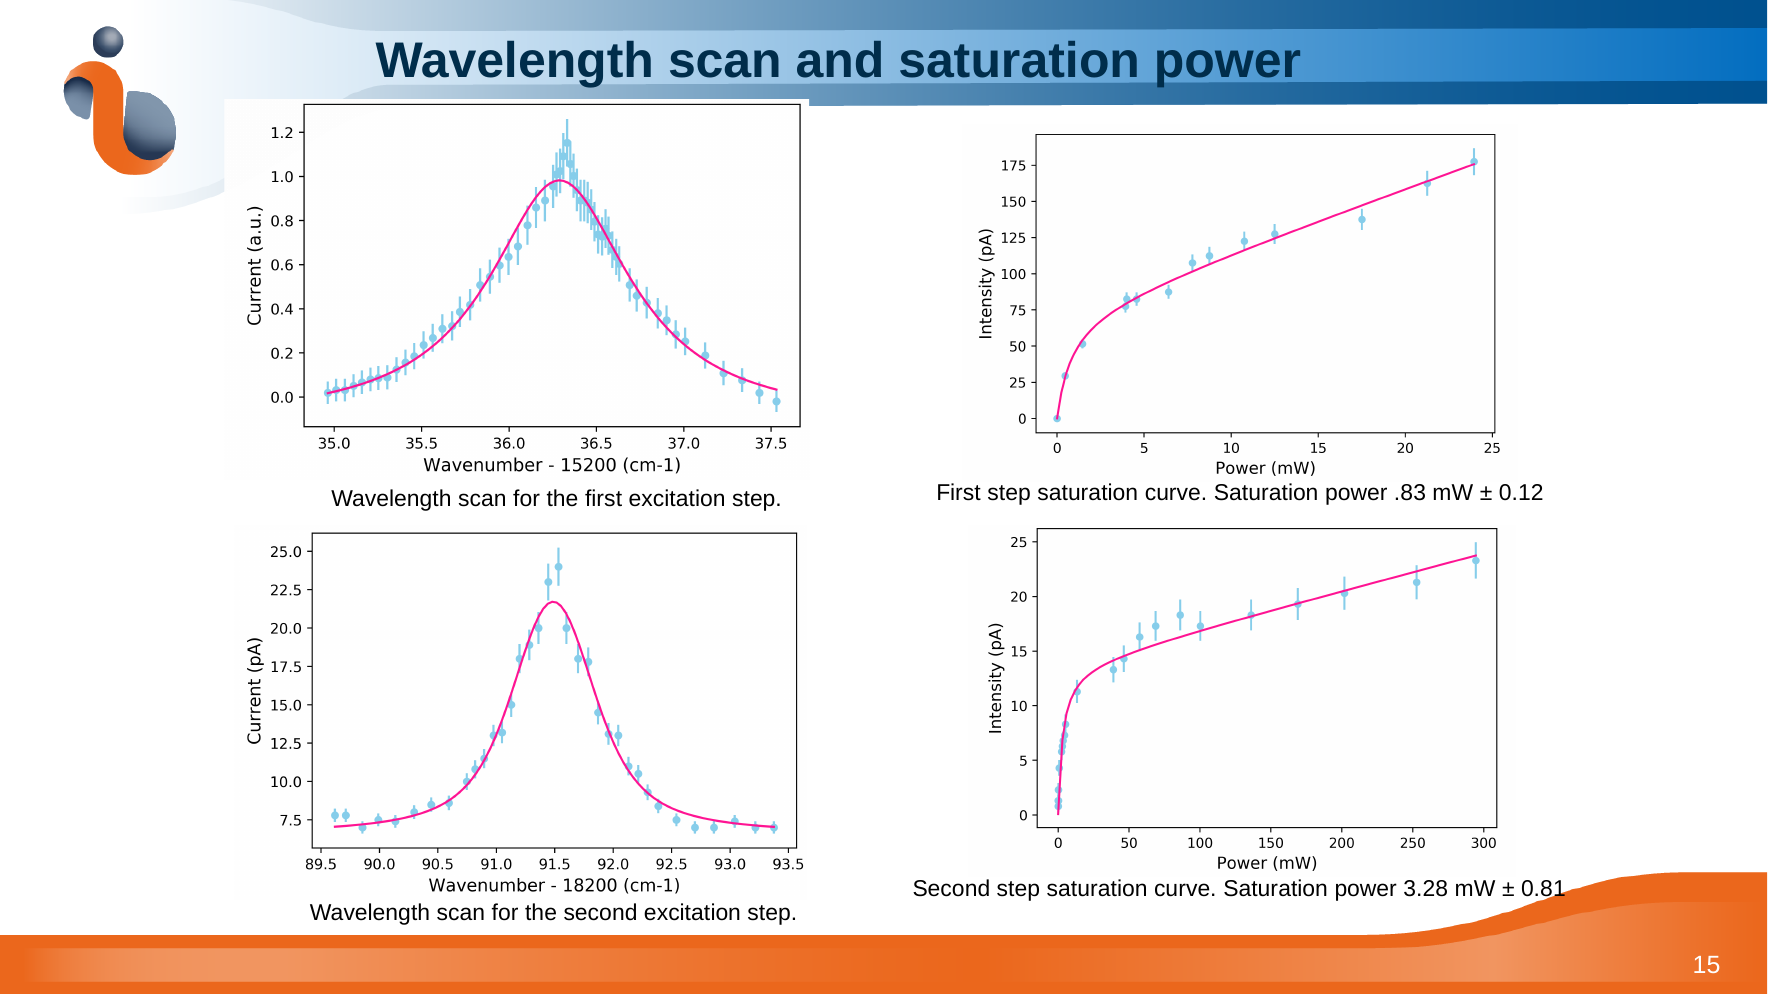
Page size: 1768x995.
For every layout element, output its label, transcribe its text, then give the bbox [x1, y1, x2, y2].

picture [0, 0, 1768, 994]
text_box Wavelength scan for the first excitation step. [316, 478, 916, 544]
text_box First step saturation curve. Saturation power .83 mW ± 0.12 [921, 472, 1560, 538]
text_box Wavelength scan for the second excitation step. [295, 891, 894, 957]
text_box Second step saturation curve. Saturation power 3.28 mW ± 0.81 [897, 868, 1595, 933]
title Wavelength scan and saturation power [375, 24, 1309, 96]
